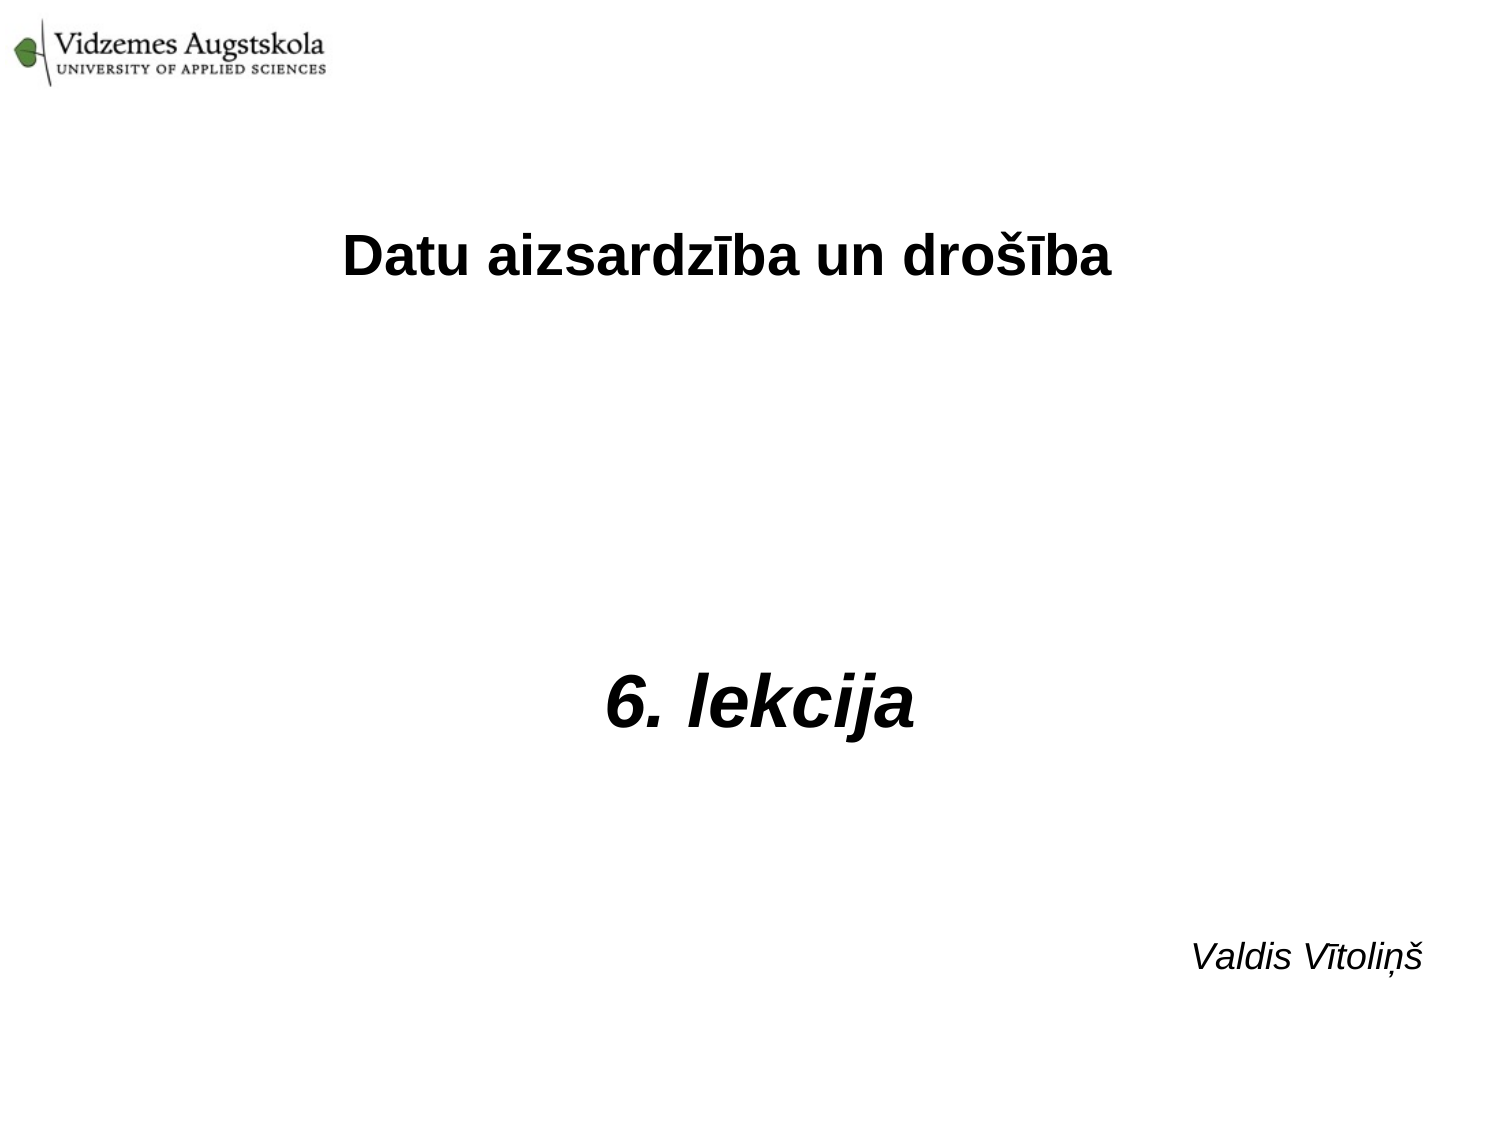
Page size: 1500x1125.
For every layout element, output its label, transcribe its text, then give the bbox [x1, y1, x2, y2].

list Valdis Vītoliņš [74, 933, 1424, 1004]
picture [5, 2, 334, 102]
title Datu aizsardzība un drošība [84, 212, 1371, 302]
text_box 6. lekcija [589, 653, 932, 759]
